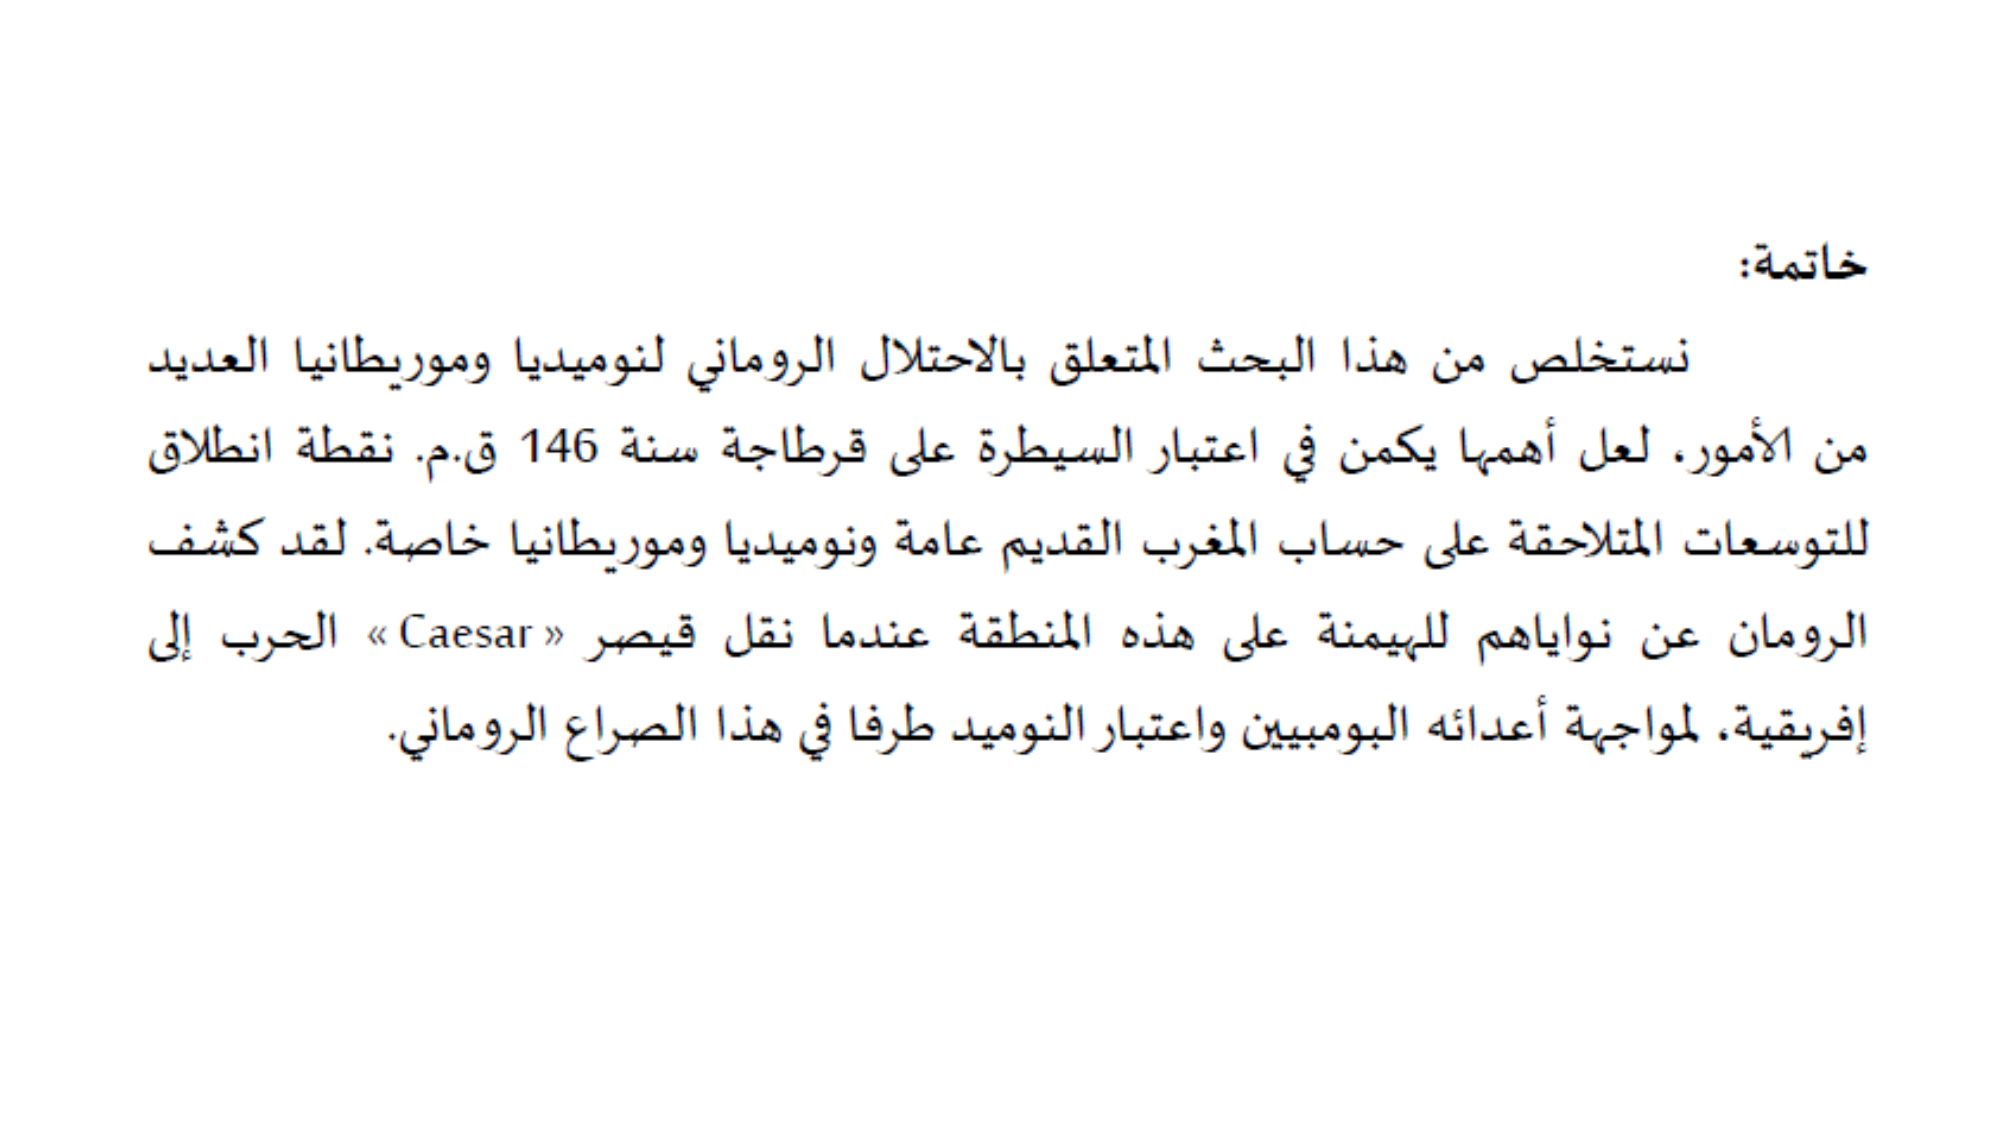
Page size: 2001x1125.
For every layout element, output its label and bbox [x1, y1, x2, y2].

picture [131, 232, 1893, 777]
